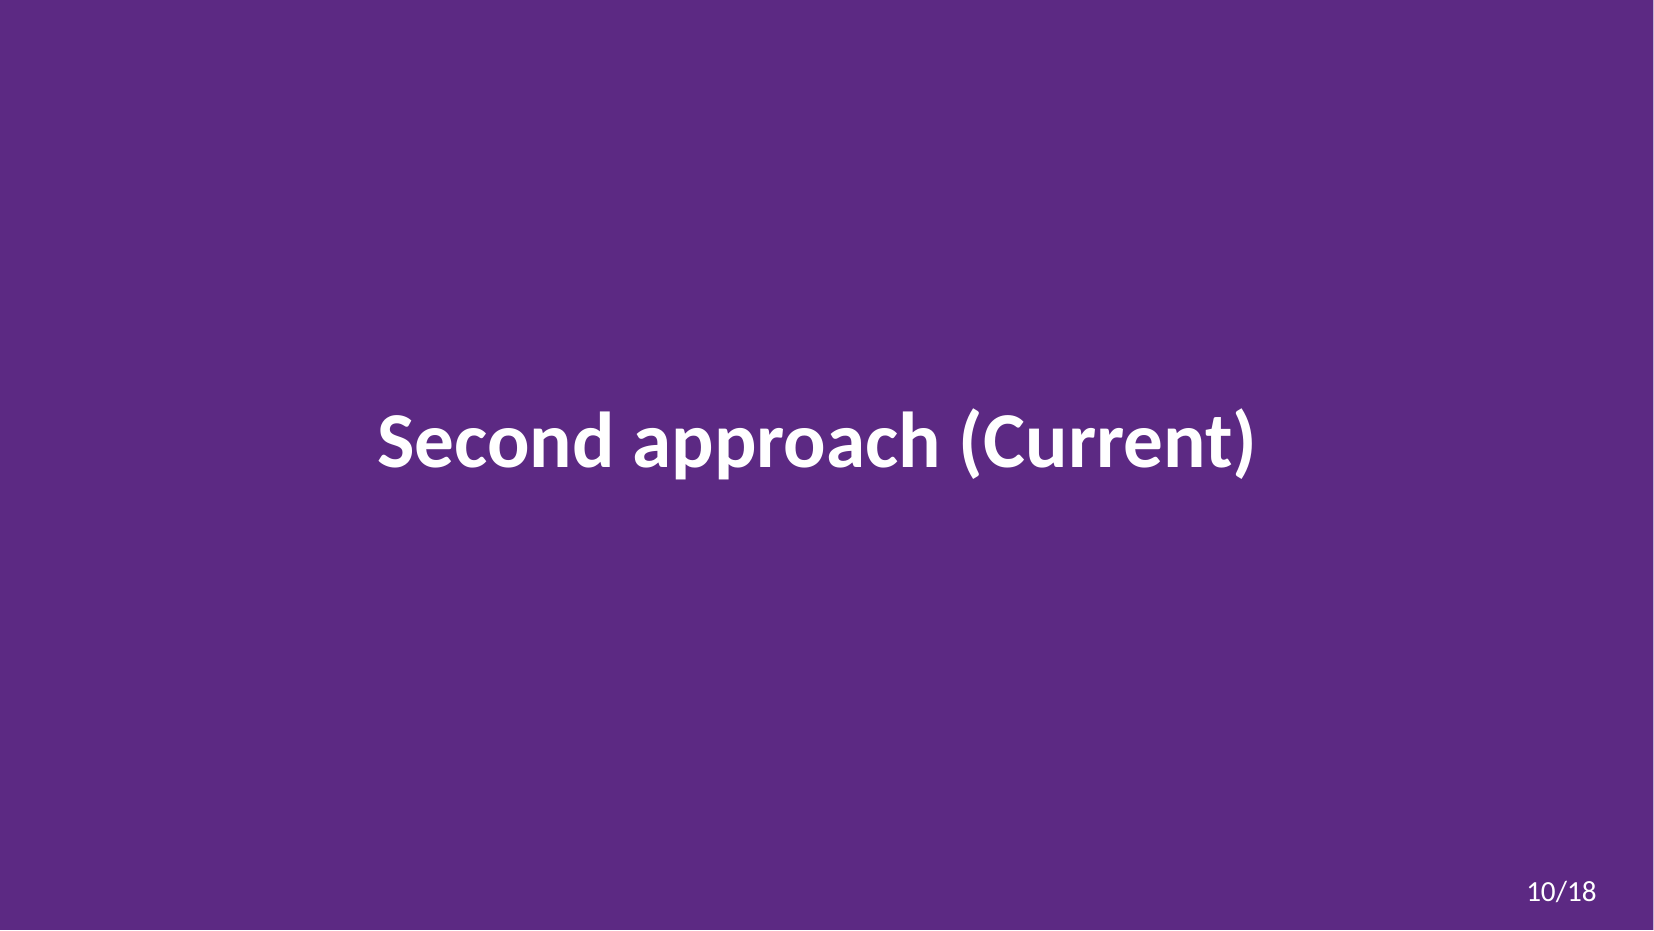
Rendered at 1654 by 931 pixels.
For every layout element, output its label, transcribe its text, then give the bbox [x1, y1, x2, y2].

text_box Second approach (Current) [254, 400, 1399, 524]
